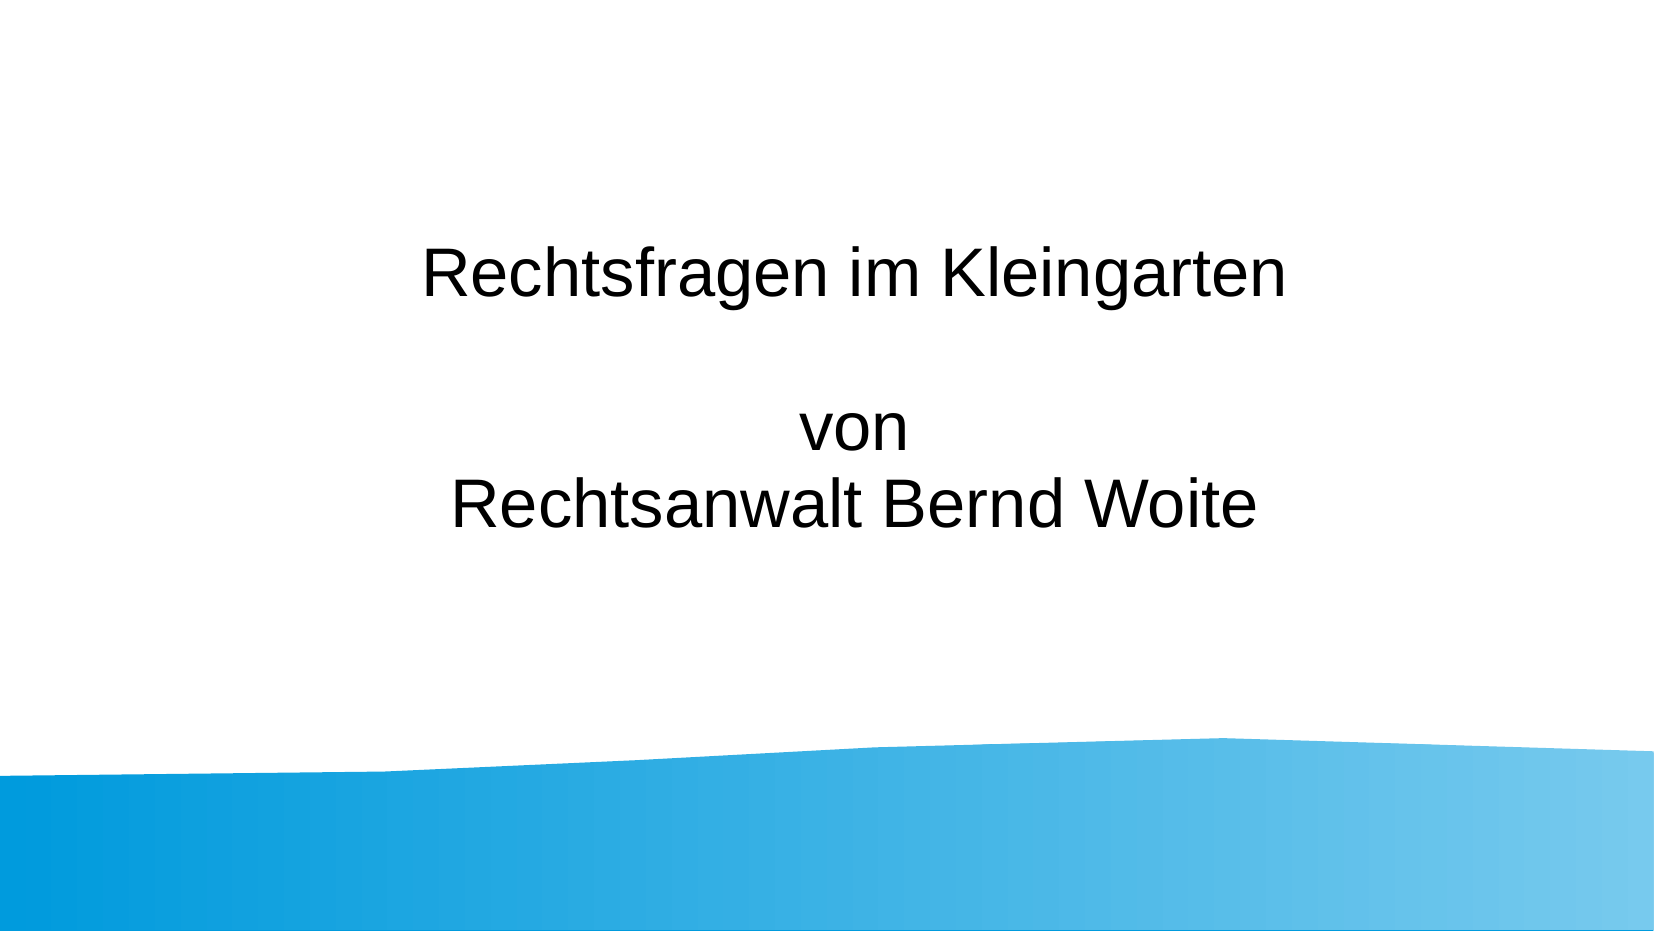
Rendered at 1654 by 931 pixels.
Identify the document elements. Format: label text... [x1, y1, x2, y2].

title Rechtsfragen im Kleingarten von Rechtsanwalt Bernd Woite [116, 234, 1593, 542]
